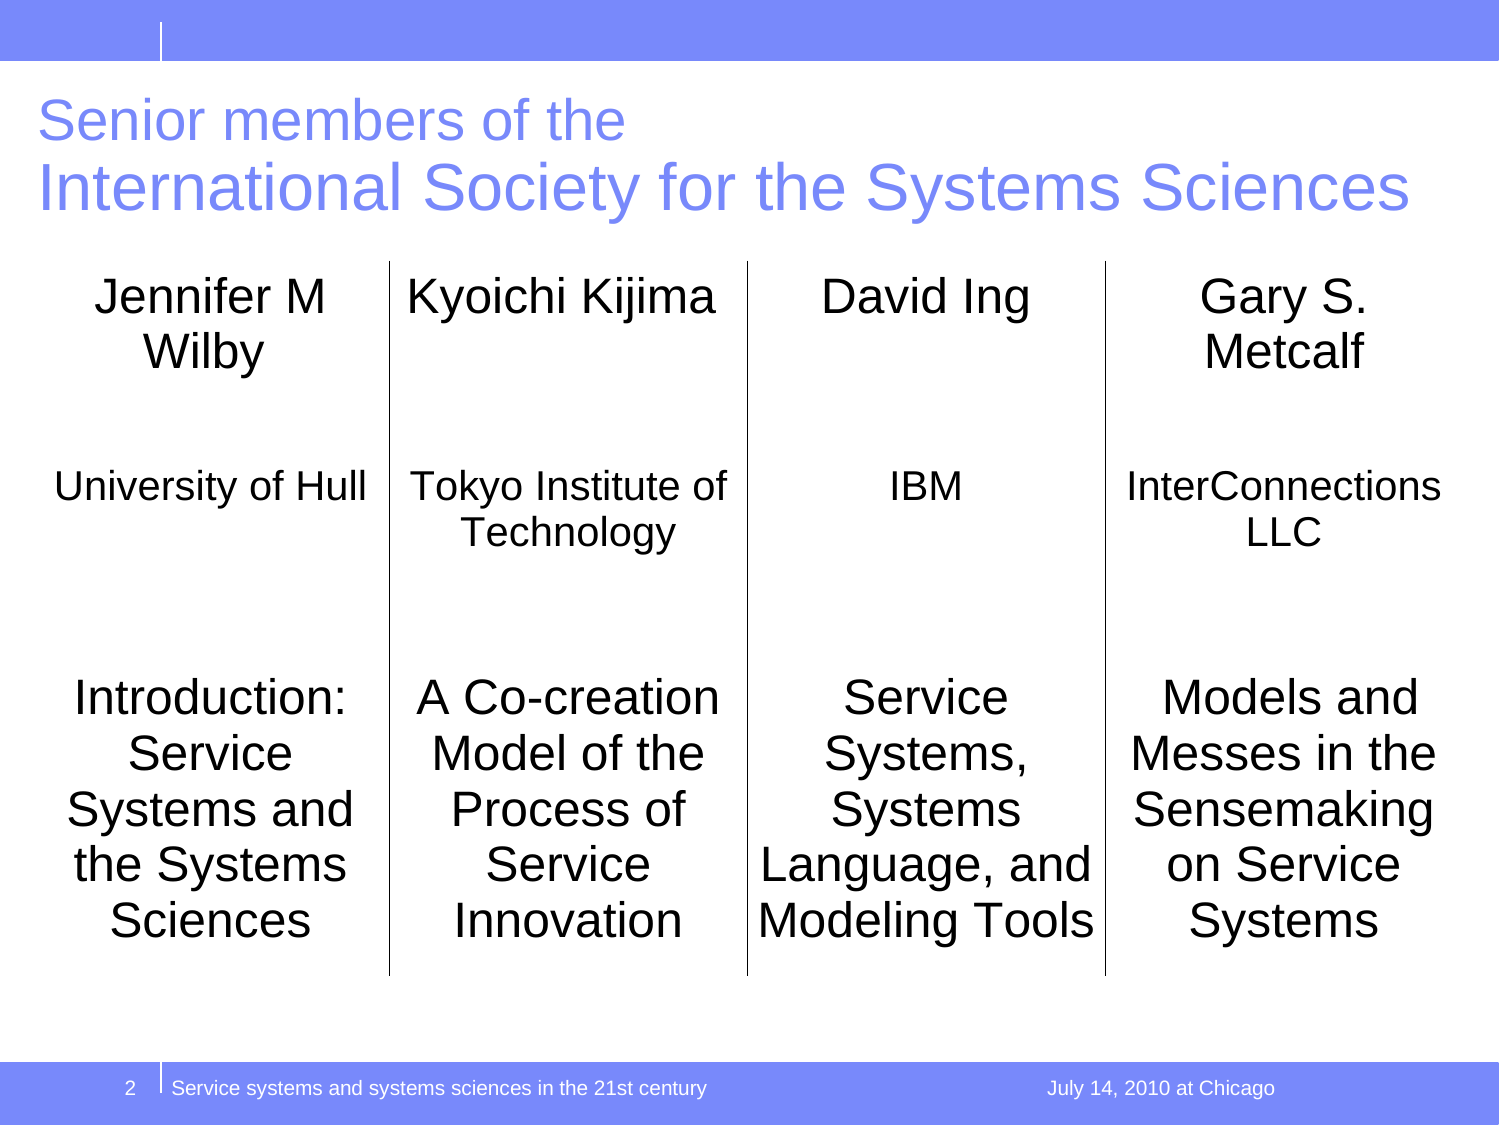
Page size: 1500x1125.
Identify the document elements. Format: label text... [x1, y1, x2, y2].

table_cell University of Hull [32, 455, 389, 663]
title Senior members of the International Society for the Systems Sciences [37, 90, 1463, 225]
table_header Kyoichi Kijima [390, 261, 747, 455]
table_cell Service Systems, Systems Language, and Modeling Tools [748, 663, 1105, 976]
table_cell Tokyo Institute of Technology [390, 455, 747, 663]
table_header David Ing [748, 261, 1105, 455]
table_cell IBM [748, 455, 1105, 663]
table_cell Introduction: Service Systems and the Systems Sciences [32, 663, 389, 976]
table_header Gary S. Metcalf [1106, 261, 1463, 455]
table_cell InterConnections LLC [1106, 455, 1463, 663]
table_cell A Co-creation Model of the Process of Service Innovation [390, 663, 747, 976]
table_header Jennifer M Wilby [32, 261, 389, 455]
table_cell Models and Messes in the Sensemaking on Service Systems [1106, 663, 1463, 976]
